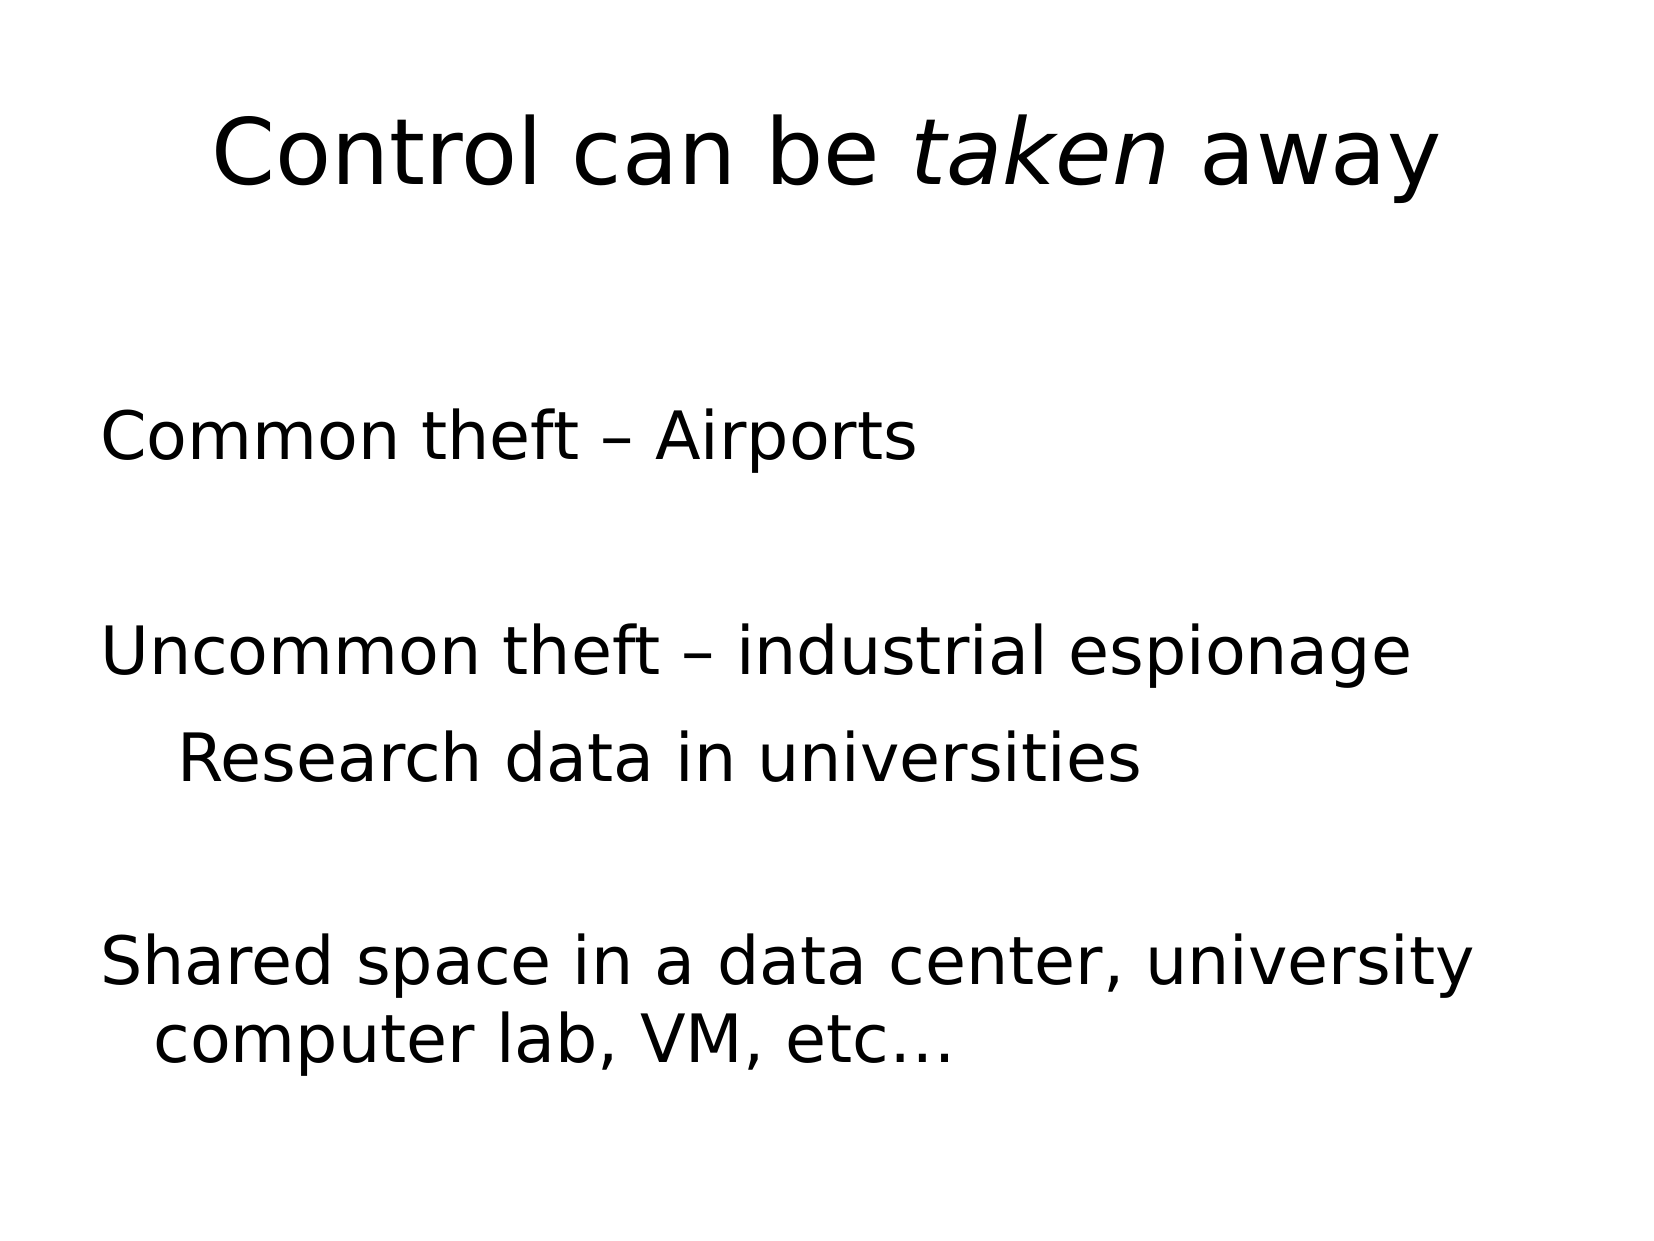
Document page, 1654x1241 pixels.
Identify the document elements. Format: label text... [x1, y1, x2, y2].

list Common theft – Airports Uncommon theft – industrial espionage Research data in universities Shared space in a data center, university computer lab, VM, etc… [82, 290, 1571, 1095]
title Control can be taken away [82, 56, 1571, 250]
